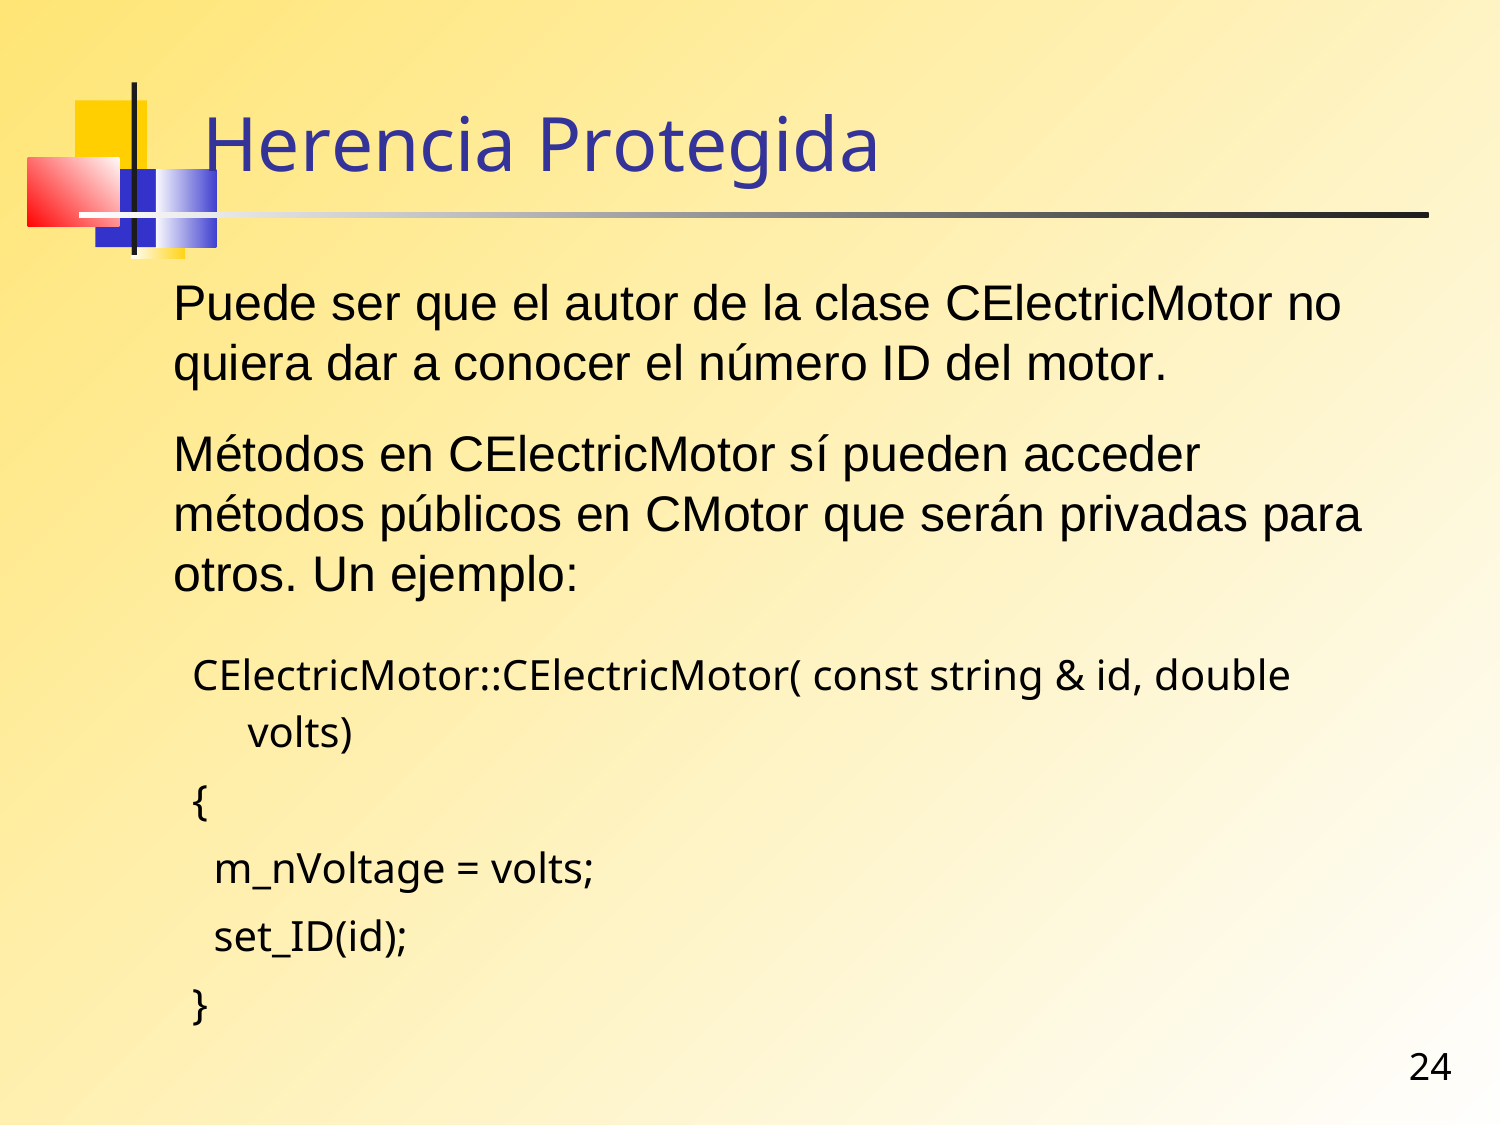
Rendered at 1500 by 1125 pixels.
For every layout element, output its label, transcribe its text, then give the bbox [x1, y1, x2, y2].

text_box Puede ser que el autor de la clase CElectricMotor no quiera dar a conocer el número ID del motor. Métodos en CElectricMotor sí pueden acceder métodos públicos en CMotor que serán privadas para otros. Un ejemplo: [149, 262, 1388, 610]
title Herencia Protegida [187, 37, 1466, 201]
list CElectricMotor::CElectricMotor( const string & id, double volts)‏ { m_nVoltage = volts; set_ID(id); } [177, 637, 1388, 976]
